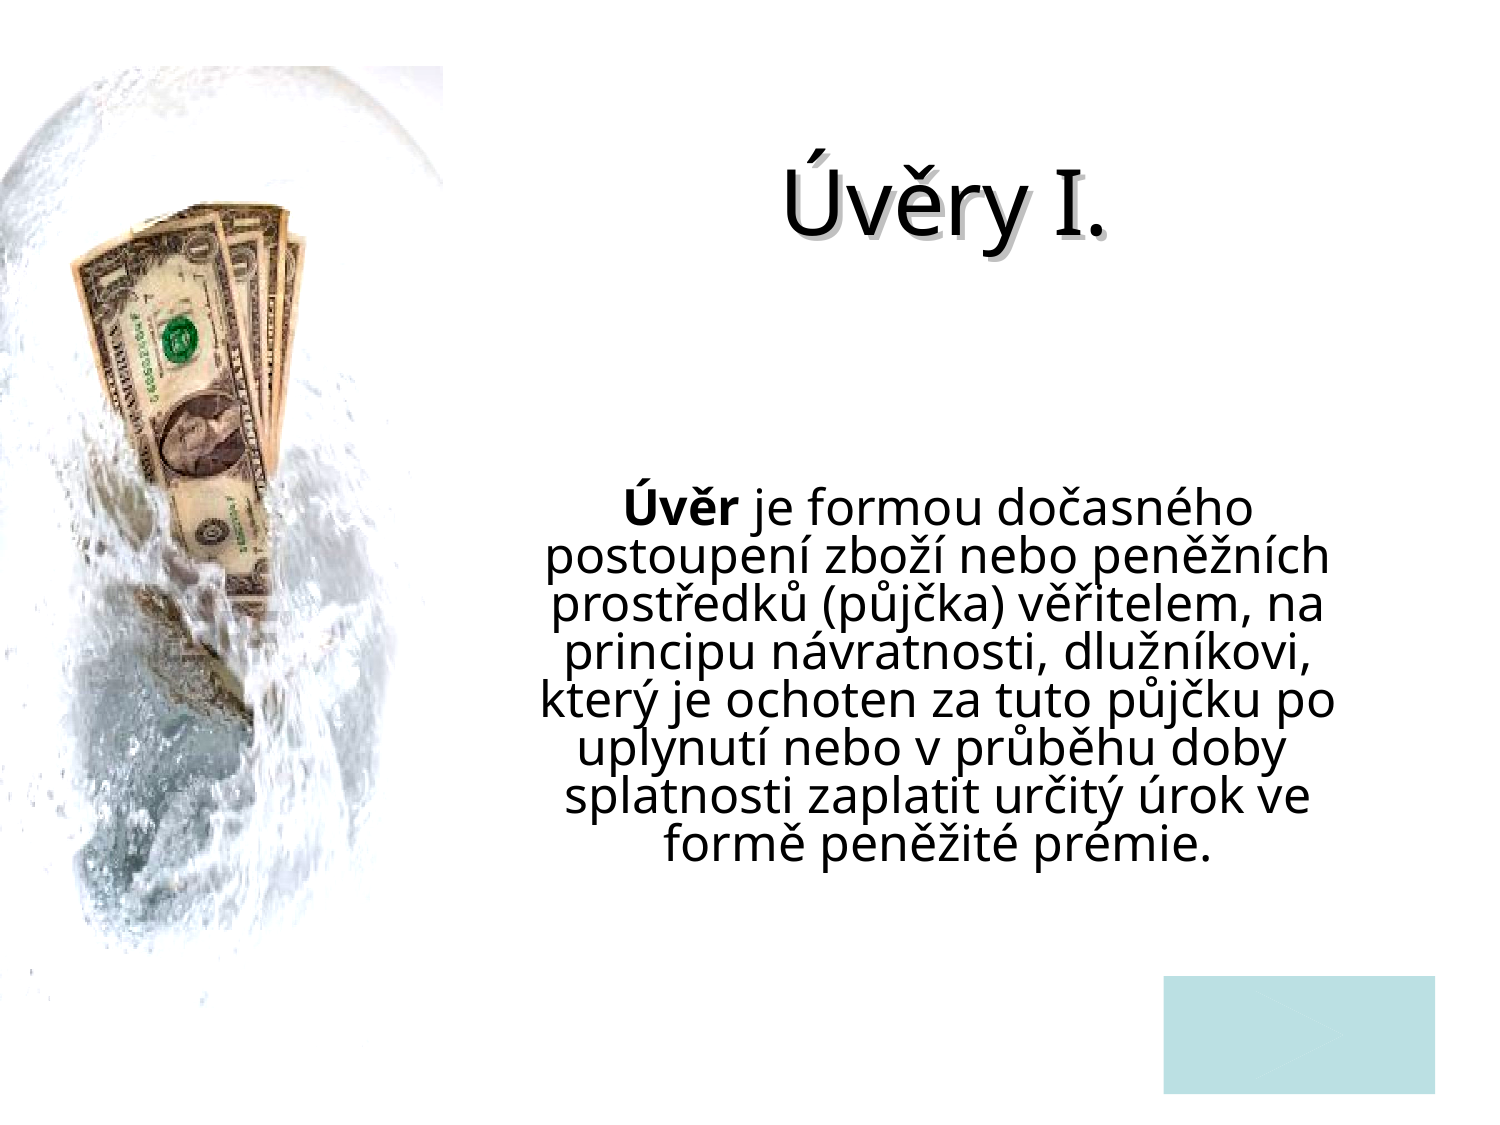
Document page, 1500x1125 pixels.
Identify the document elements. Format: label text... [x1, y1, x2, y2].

text_box Úvěr je formou dočasného postoupení zboží nebo peněžních prostředků (půjčka) věřitelem, na principu návratnosti, dlužníkovi, který je ochoten za tuto půjčku po uplynutí nebo v průběhu doby splatnosti zaplatit určitý úrok ve formě peněžité prémie. [490, 479, 1387, 894]
picture [0, 66, 443, 1047]
text_box Úvěry I. [454, 78, 1435, 320]
text_box [1163, 976, 1436, 1095]
